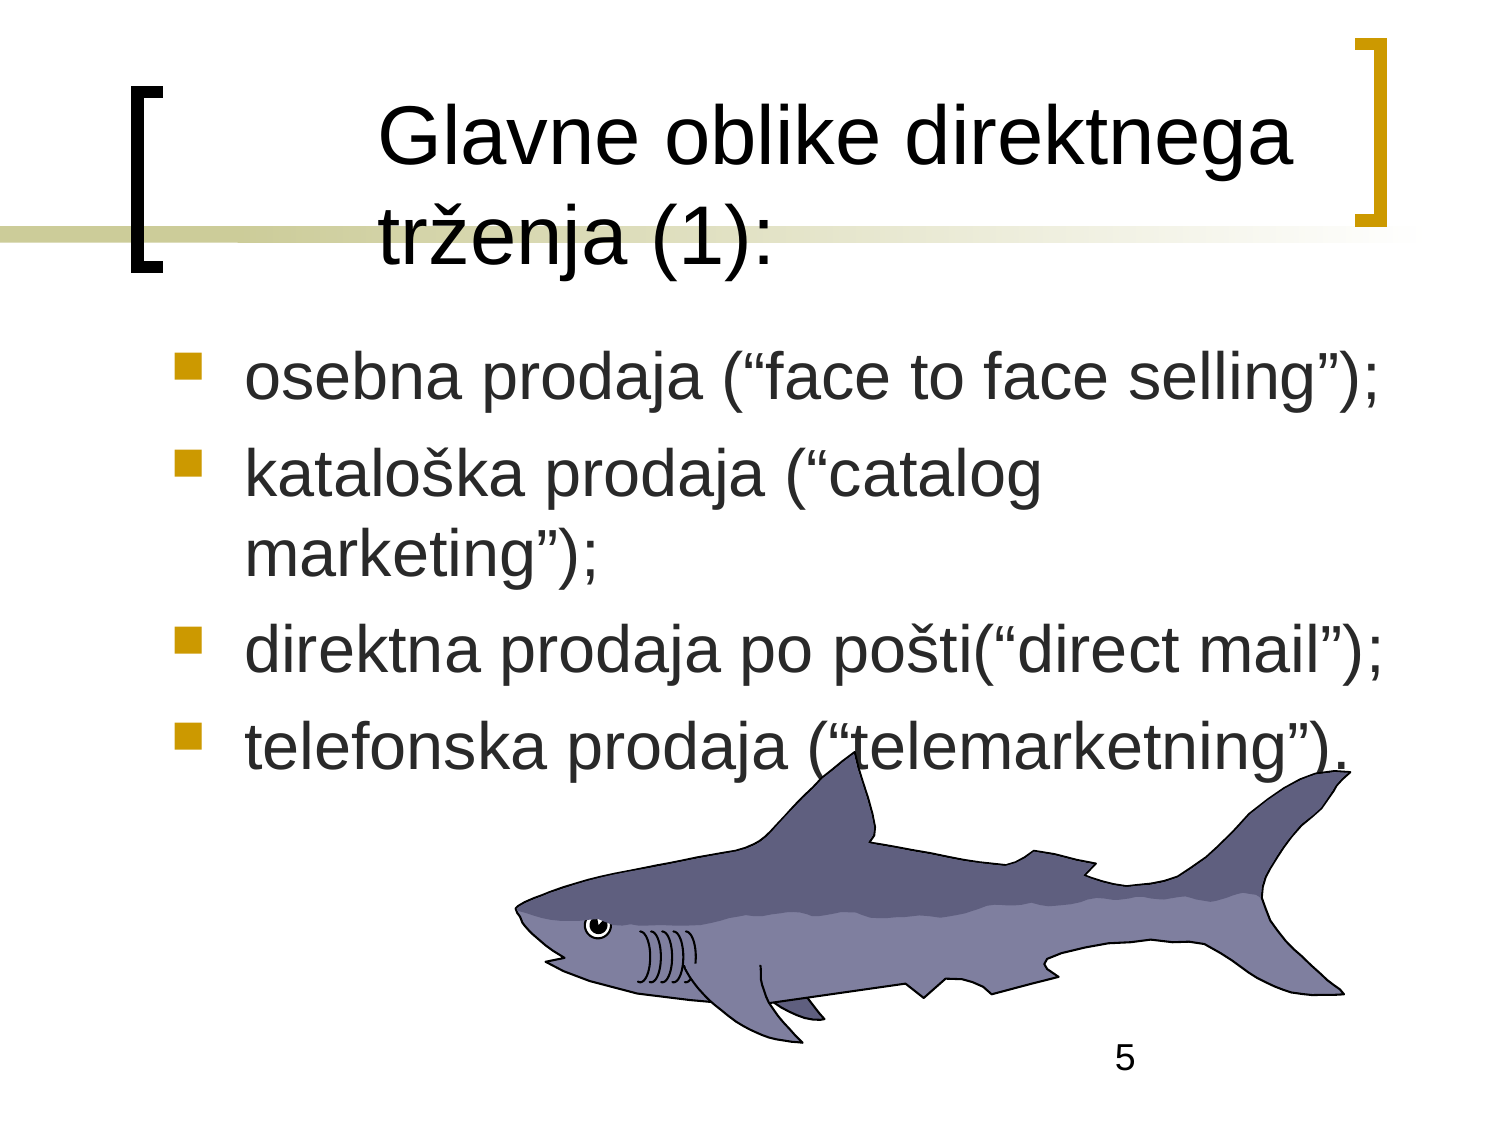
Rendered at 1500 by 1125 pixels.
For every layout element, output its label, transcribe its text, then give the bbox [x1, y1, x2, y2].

list osebna prodaja (“face to face selling”); kataloška prodaja (“catalog marketing”); direktna prodaja po pošti(“direct mail”); telefonska prodaja (“telemarketning”). [155, 324, 1413, 1001]
picture [512, 750, 1353, 1047]
title Glavne oblike direktnega trženja (1): [362, 73, 1363, 289]
